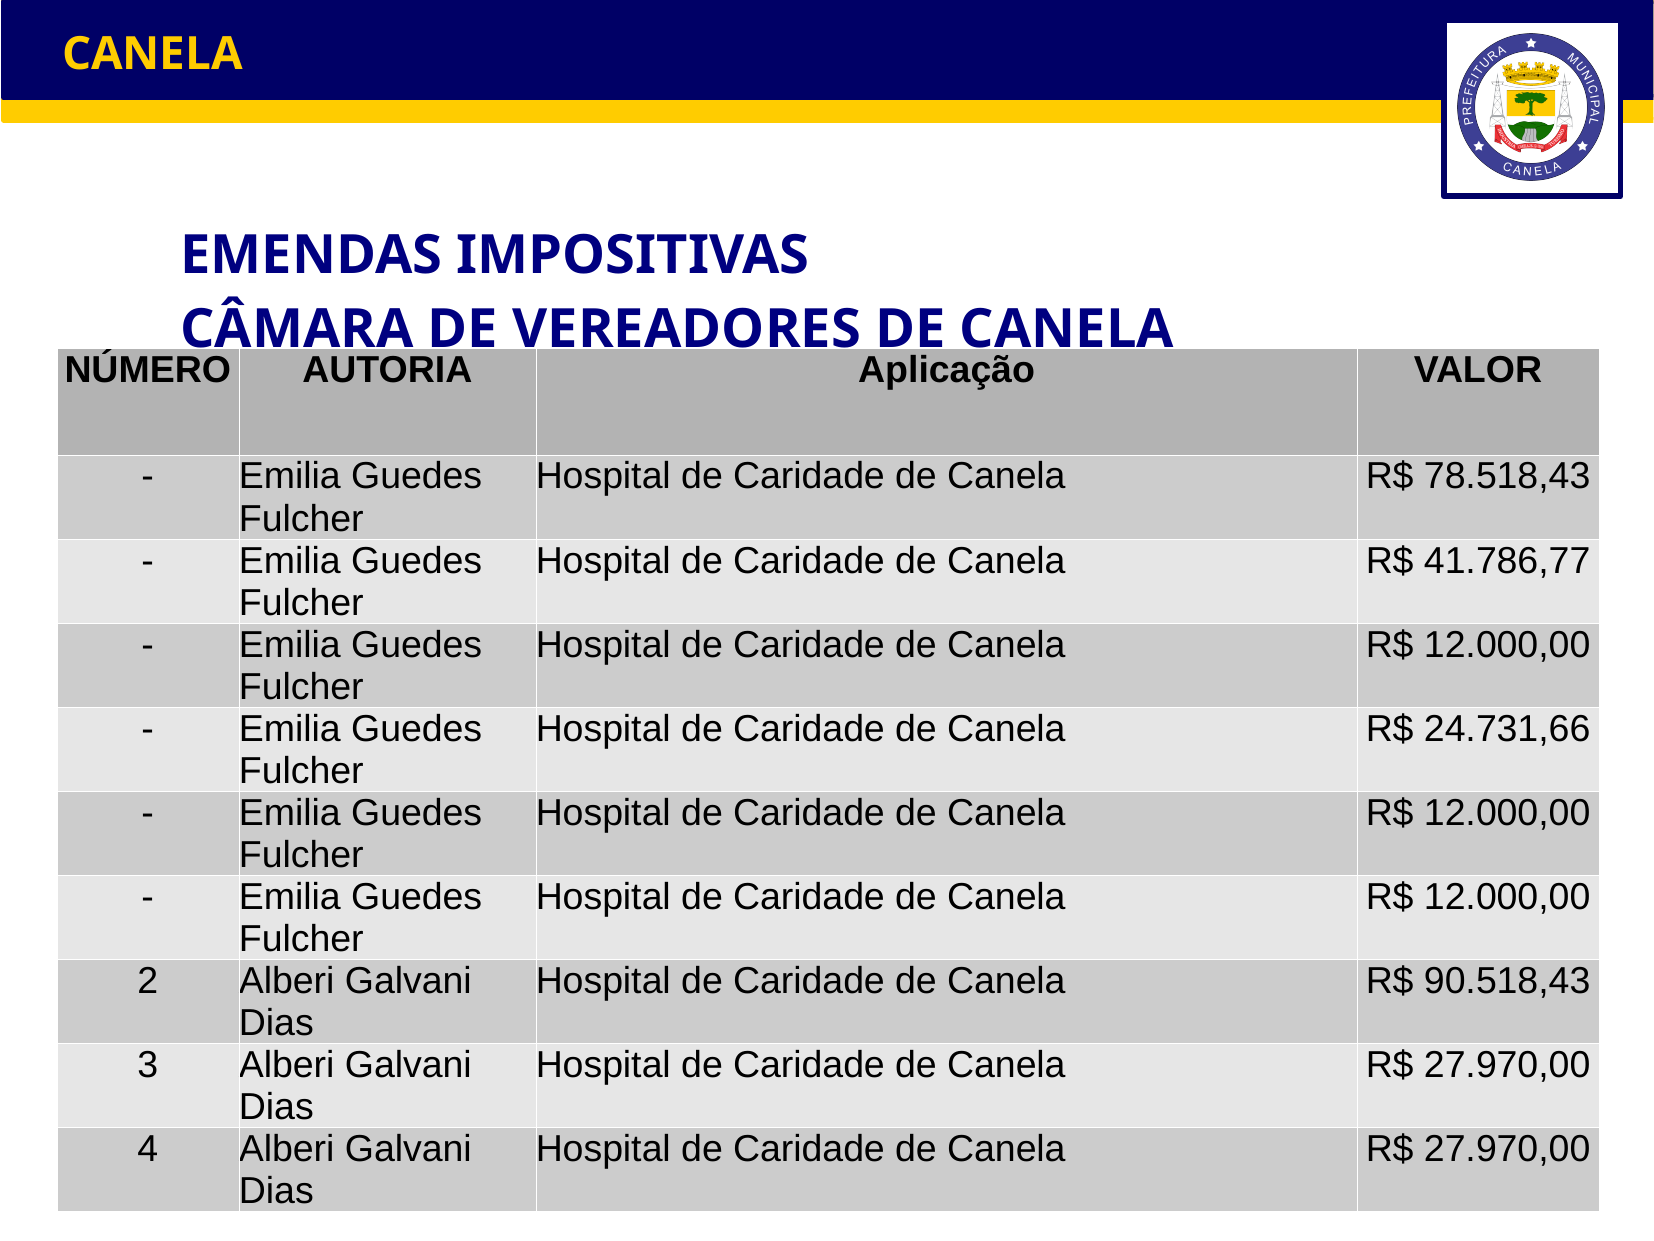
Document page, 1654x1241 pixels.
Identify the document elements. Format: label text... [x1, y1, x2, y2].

text_box EMENDAS IMPOSITIVAS CÂMARA DE VEREADORES DE CANELA [165, 208, 1441, 344]
table_cell 2 [58, 960, 239, 1043]
table_cell R$ 90.518,43 [1358, 960, 1599, 1043]
table_cell 4 [58, 1128, 239, 1211]
table_cell Alberi Galvani Dias [240, 960, 536, 1043]
table_cell Emilia Guedes Fulcher [240, 624, 536, 707]
table_cell Alberi Galvani Dias [240, 1128, 536, 1211]
table_cell Hospital de Caridade de Canela [537, 624, 1357, 707]
table_header NÚMERO [58, 349, 239, 455]
table_cell R$ 12.000,00 [1358, 624, 1599, 707]
table_header Aplicação [537, 349, 1357, 455]
table_cell - [58, 792, 239, 875]
table_cell Hospital de Caridade de Canela [537, 792, 1357, 875]
table_cell Hospital de Caridade de Canela [537, 876, 1357, 959]
table_cell Alberi Galvani Dias [240, 1044, 536, 1127]
table_cell Hospital de Caridade de Canela [537, 708, 1357, 791]
table_cell Emilia Guedes Fulcher [240, 876, 536, 959]
table_header VALOR [1358, 349, 1599, 455]
table_header AUTORIA [240, 349, 536, 455]
table_cell - [58, 456, 239, 539]
picture [1457, 33, 1605, 181]
table_cell R$ 78.518,43 [1358, 456, 1599, 539]
table_cell 3 [58, 1044, 239, 1127]
table_cell - [58, 876, 239, 959]
table_cell Emilia Guedes Fulcher [240, 708, 536, 791]
table_cell Hospital de Caridade de Canela [537, 540, 1357, 623]
table_cell - [58, 540, 239, 623]
table_cell R$ 24.731,66 [1358, 708, 1599, 791]
table_cell Hospital de Caridade de Canela [537, 1128, 1357, 1211]
table_cell R$ 12.000,00 [1358, 792, 1599, 875]
table_cell Emilia Guedes Fulcher [240, 456, 536, 539]
table_cell R$ 27.970,00 [1358, 1128, 1599, 1211]
table_cell Hospital de Caridade de Canela [537, 960, 1357, 1043]
text_box CANELA [47, 13, 853, 93]
table_cell - [58, 624, 239, 707]
table_cell - [58, 708, 239, 791]
table_cell Emilia Guedes Fulcher [240, 792, 536, 875]
text_box [3, 0, 1654, 197]
table_cell Hospital de Caridade de Canela [537, 456, 1357, 539]
table_cell R$ 41.786,77 [1358, 540, 1599, 623]
table_cell R$ 27.970,00 [1358, 1044, 1599, 1127]
table_cell Hospital de Caridade de Canela [537, 1044, 1357, 1127]
table_cell R$ 12.000,00 [1358, 876, 1599, 959]
table_cell Emilia Guedes Fulcher [240, 540, 536, 623]
